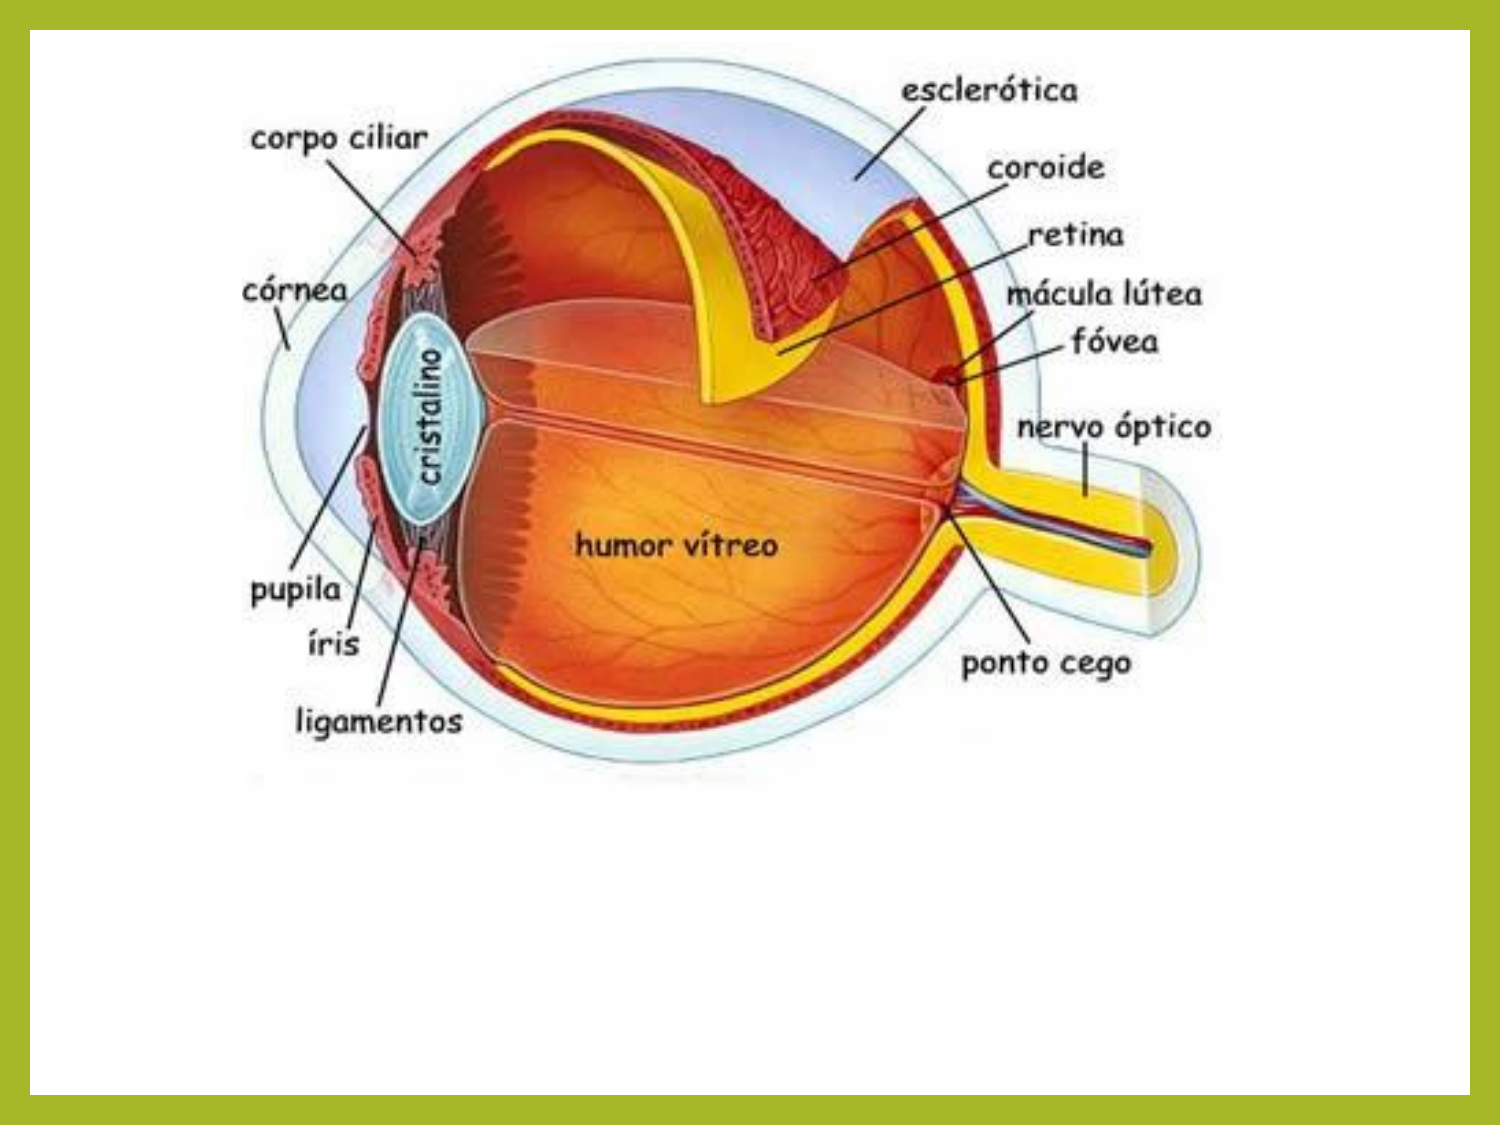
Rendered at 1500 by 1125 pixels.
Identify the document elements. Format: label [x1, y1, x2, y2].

picture [242, 42, 1223, 799]
